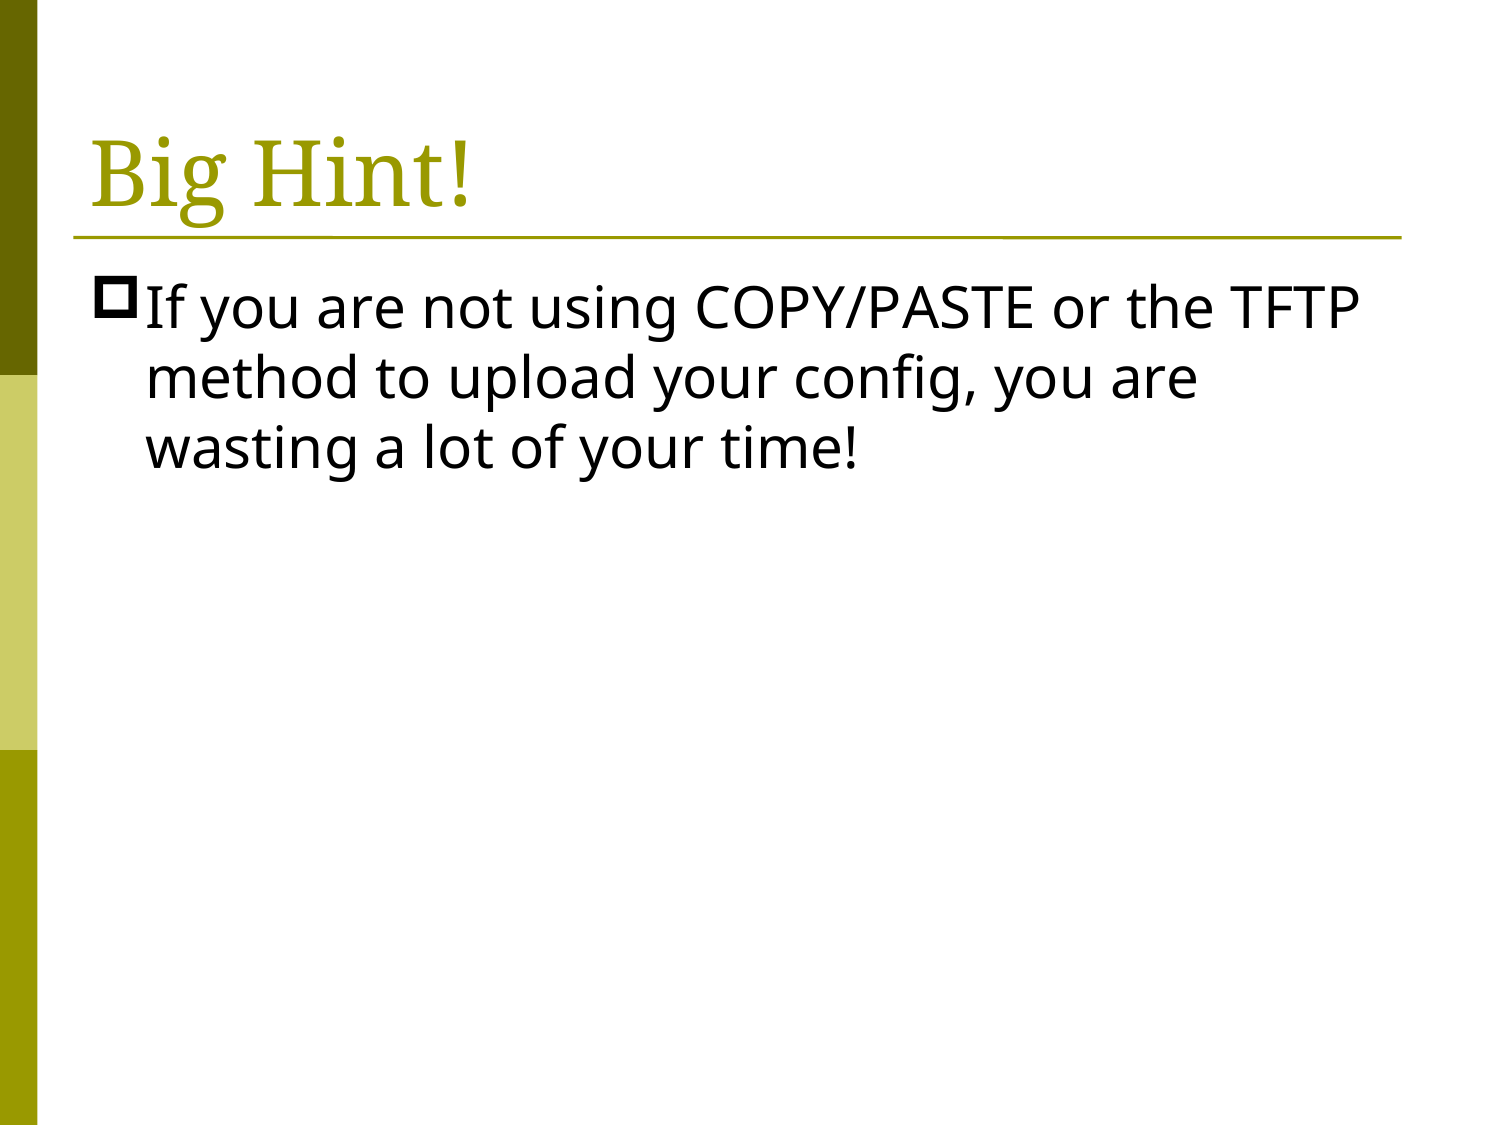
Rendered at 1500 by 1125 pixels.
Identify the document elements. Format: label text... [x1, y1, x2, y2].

text_box Big Hint! [75, 45, 1426, 233]
text_box If you are not using COPY/PASTE or the TFTP method to upload your config, you are wasting a lot of your time! [75, 262, 1426, 1006]
